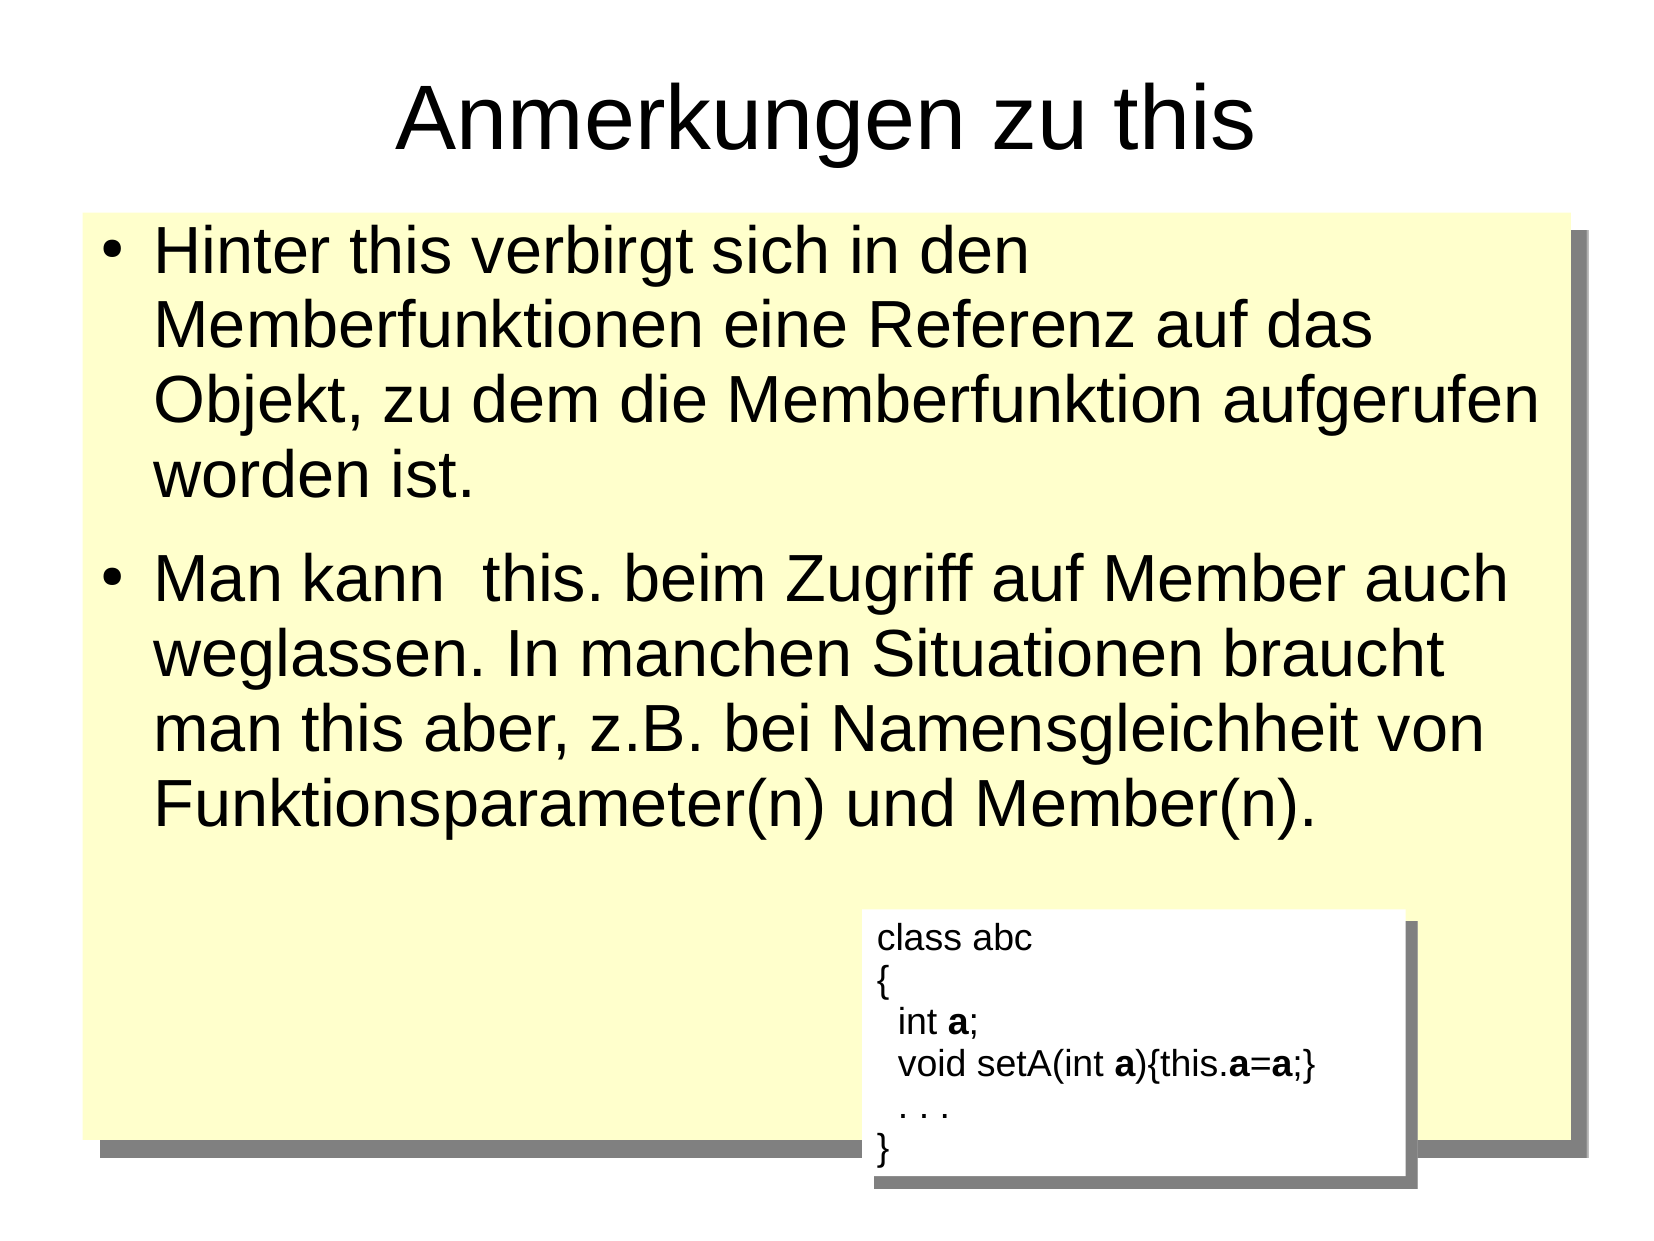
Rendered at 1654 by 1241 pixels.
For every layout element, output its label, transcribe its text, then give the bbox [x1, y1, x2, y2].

title Anmerkungen zu this [82, 13, 1571, 212]
list Hinter this verbirgt sich in den Memberfunktionen eine Referenz auf das Objekt, zu dem die Memberfunktion aufgerufen worden ist. Man kann this. beim Zugriff auf Member auch weglassen. In manchen Situationen braucht man this aber, z.B. bei Namensgleichheit von Funktionsparameter(n) und Member(n). [82, 212, 1571, 1140]
text_box class abc { int a; void setA(int a){this.a=a;} . . . } [862, 909, 1406, 1177]
